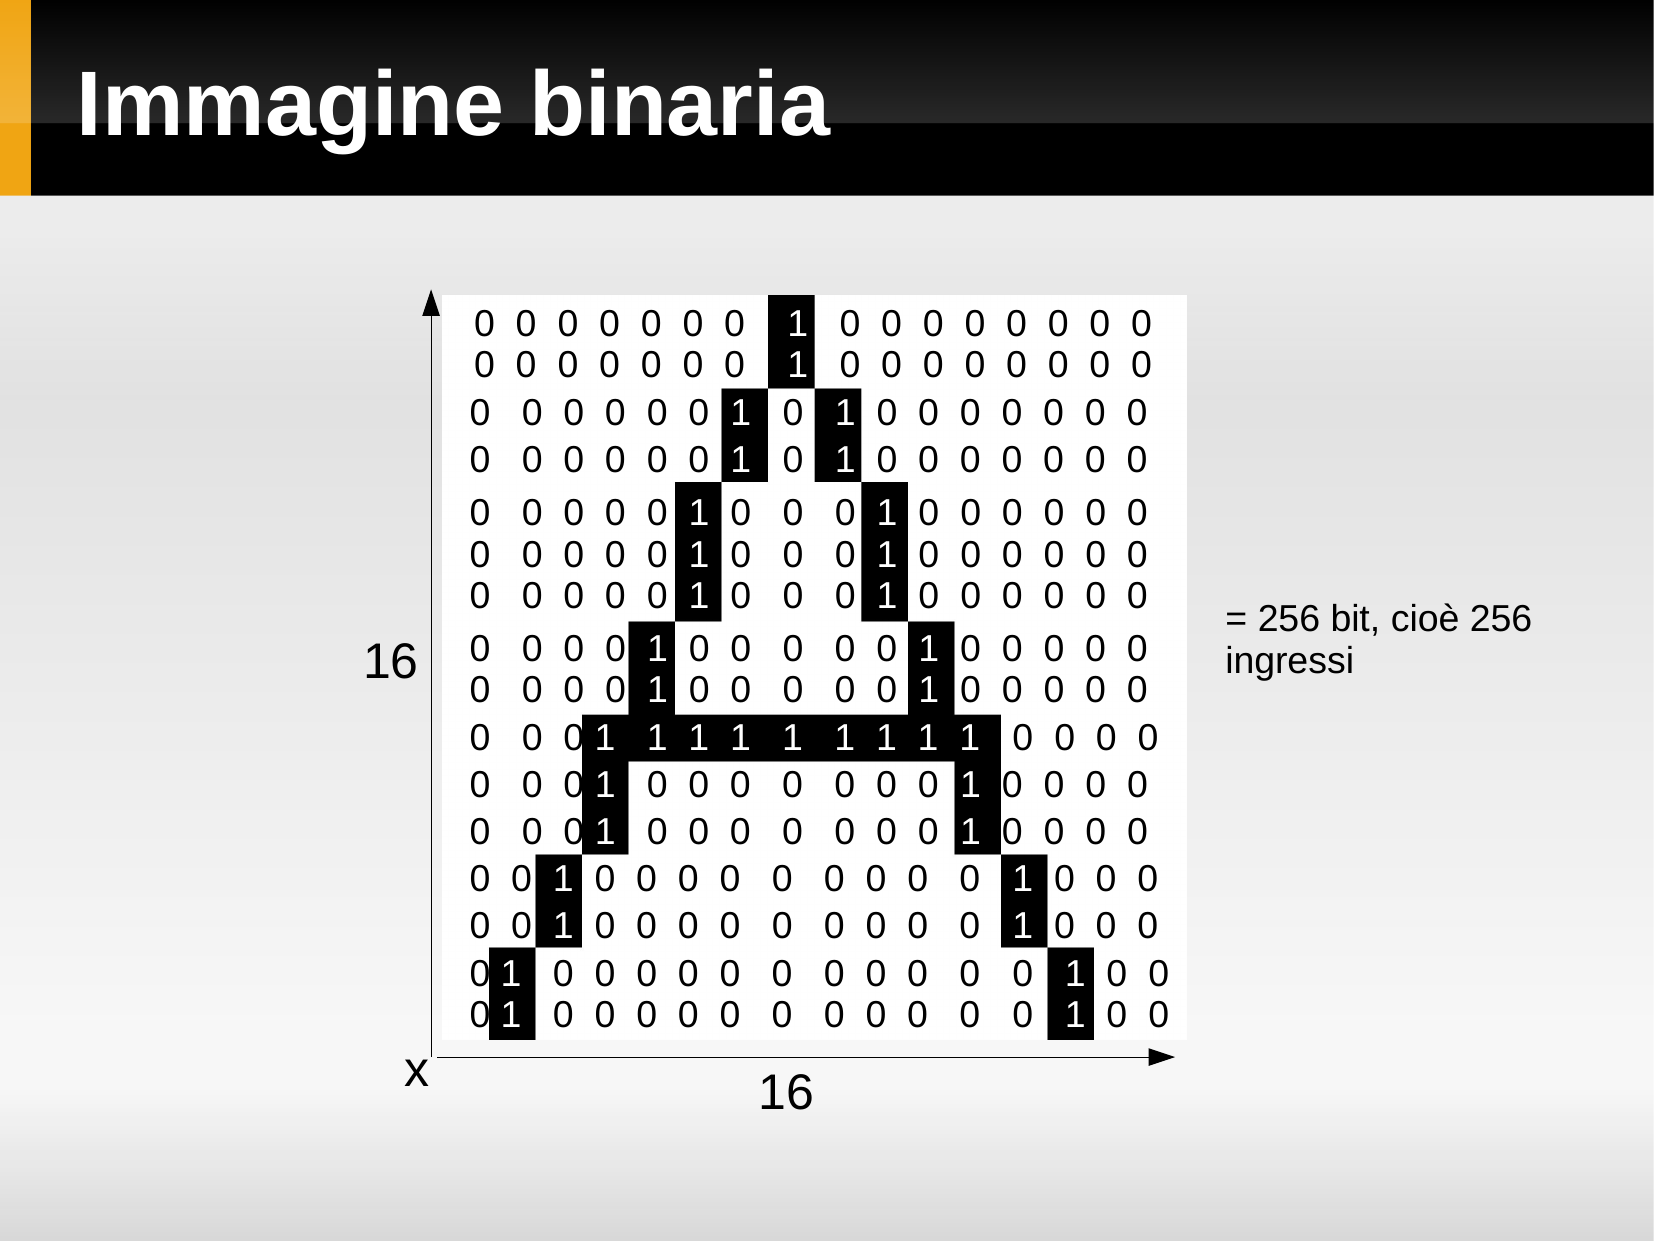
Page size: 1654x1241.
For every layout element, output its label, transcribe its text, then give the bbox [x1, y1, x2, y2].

text_box 0 0 0 0 1 0 0 0 0 0 1 0 0 0 0 0 [454, 620, 1193, 661]
text_box 0 0 0 0 0 1 0 0 0 1 0 0 0 0 0 0 [454, 566, 1193, 620]
text_box 0 0 1 0 0 0 0 0 0 0 0 0 1 0 0 0 [454, 897, 1193, 944]
text_box = 256 bit, cioè 256 ingressi [1210, 590, 1625, 690]
text_box 0 0 0 0 0 1 0 0 0 1 0 0 0 0 0 0 [454, 484, 1193, 525]
text_box 0 0 0 0 1 0 0 0 0 0 1 0 0 0 0 0 [454, 661, 1193, 708]
text_box 16 [744, 1057, 981, 1128]
text_box 0 0 1 0 0 0 0 0 0 0 0 0 1 0 0 0 [454, 860, 1193, 897]
text_box 0 0 0 0 0 0 0 1 0 0 0 0 0 0 0 0 [448, 295, 1188, 336]
text_box 0 0 0 1 0 0 0 0 0 0 0 1 0 0 0 0 [454, 755, 1193, 803]
text_box 0 1 0 0 0 0 0 0 0 0 0 0 0 1 0 0 [454, 944, 1193, 986]
picture [0, 0, 1654, 1241]
text_box 0 0 0 1 0 0 0 0 0 0 0 1 0 0 0 0 [454, 803, 1193, 860]
text_box 0 0 0 0 0 0 1 0 1 0 0 0 0 0 0 0 [454, 383, 1193, 431]
text_box 0 0 0 0 0 0 0 1 0 0 0 0 0 0 0 0 [448, 336, 1188, 394]
text_box 16 [348, 625, 585, 697]
text_box 0 1 0 0 0 0 0 0 0 0 0 0 0 1 0 0 [454, 986, 1193, 1044]
title Immagine binaria [76, 7, 1565, 200]
text_box 0 0 0 0 0 1 0 0 0 1 0 0 0 0 0 0 [454, 525, 1193, 566]
text_box x [389, 1033, 626, 1105]
text_box 0 0 0 0 0 0 1 0 1 0 0 0 0 0 0 0 [454, 431, 1193, 484]
text_box 0 0 0 1 1 1 1 1 1 1 1 1 0 0 0 0 [454, 708, 1193, 755]
